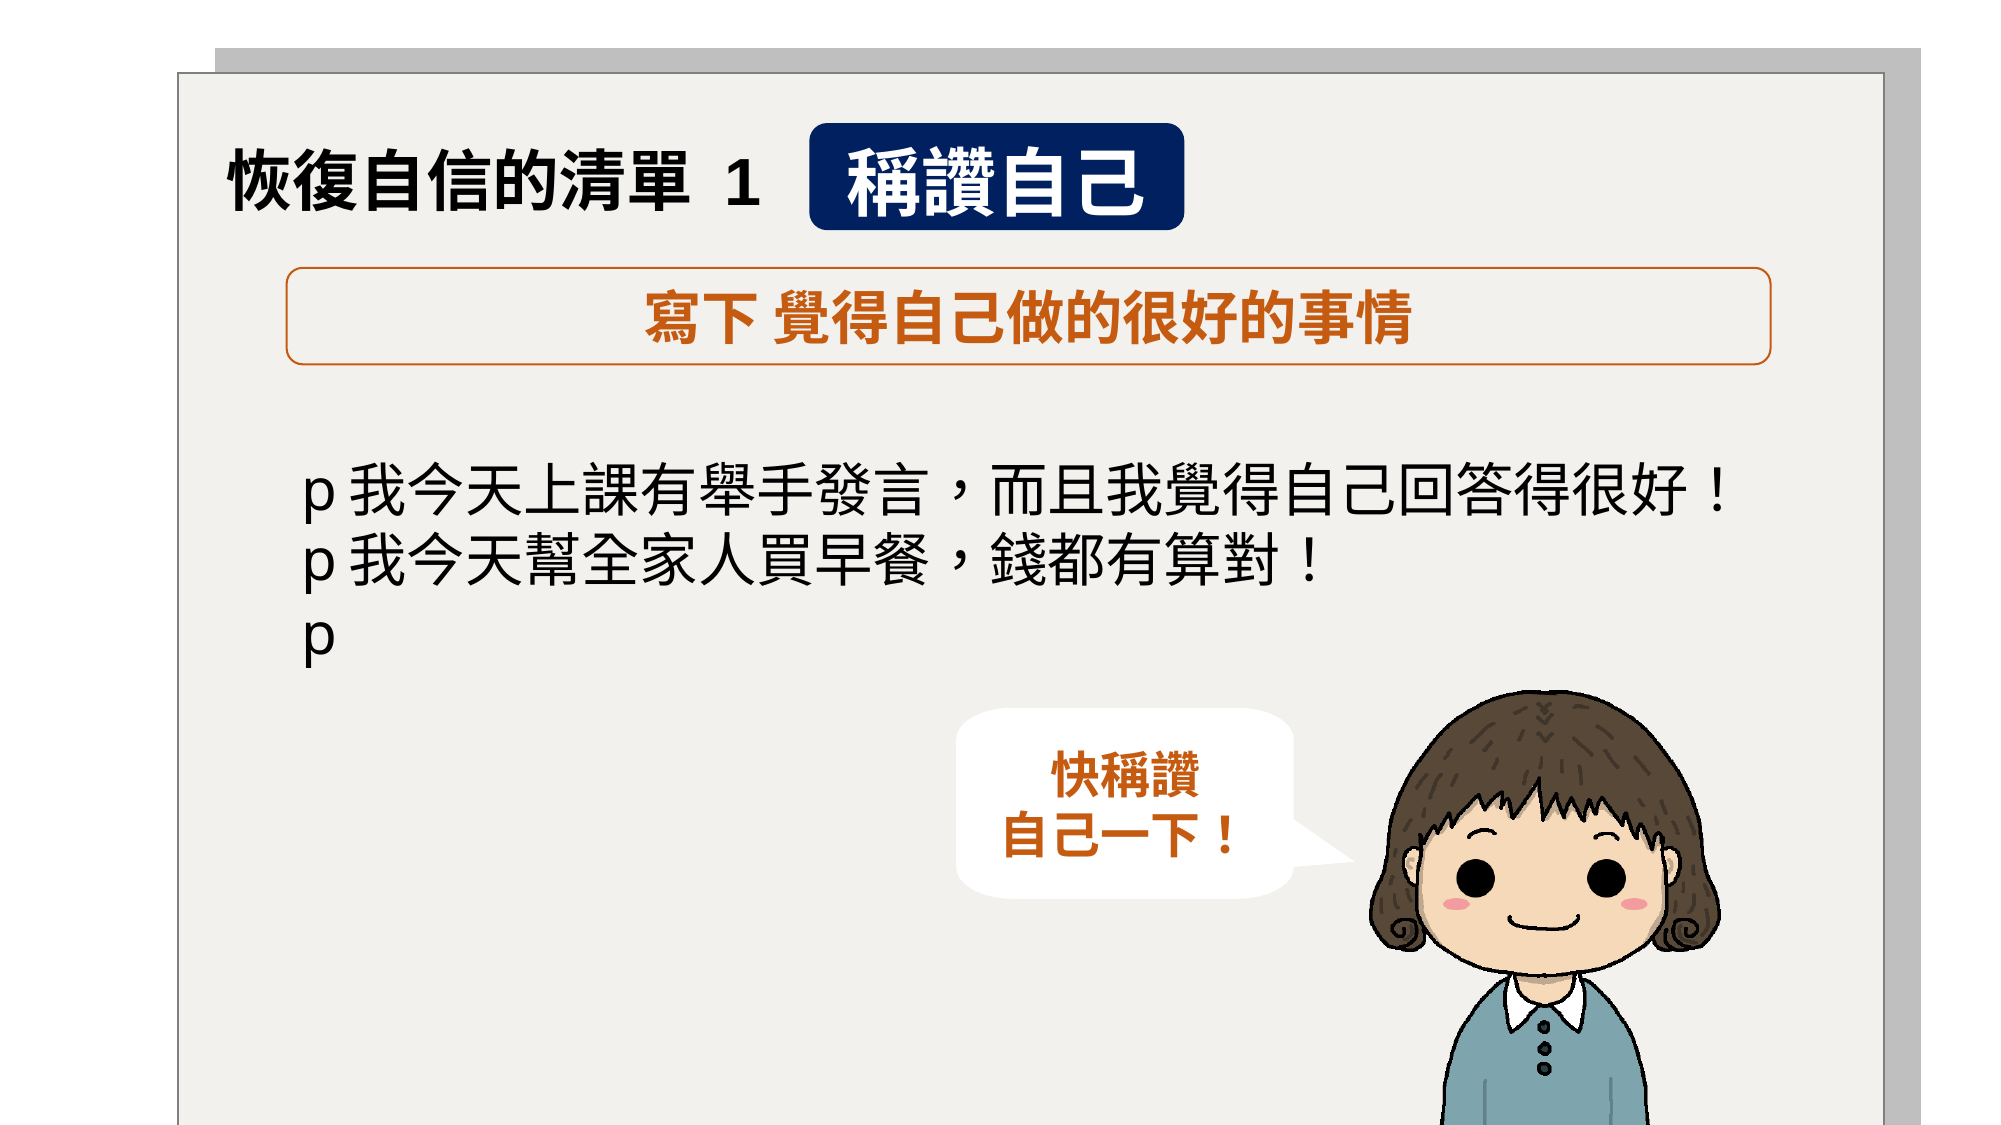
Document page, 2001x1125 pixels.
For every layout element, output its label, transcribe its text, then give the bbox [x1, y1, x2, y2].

text_box 稱讚自己 [809, 123, 1185, 231]
text_box 寫下 覺得自己做的很好的事情 [286, 267, 1771, 365]
text_box [178, 48, 1921, 1125]
text_box 快稱讚 自己一下！ [956, 707, 1355, 899]
text_box 我今天上課有舉手發言，而且我覺得自己回答得很好！ 我今天幫全家人買早餐，錢都有算對！ [287, 445, 1787, 680]
picture [1348, 659, 1739, 1125]
text_box 恢復自信的清單 1 [211, 131, 776, 226]
